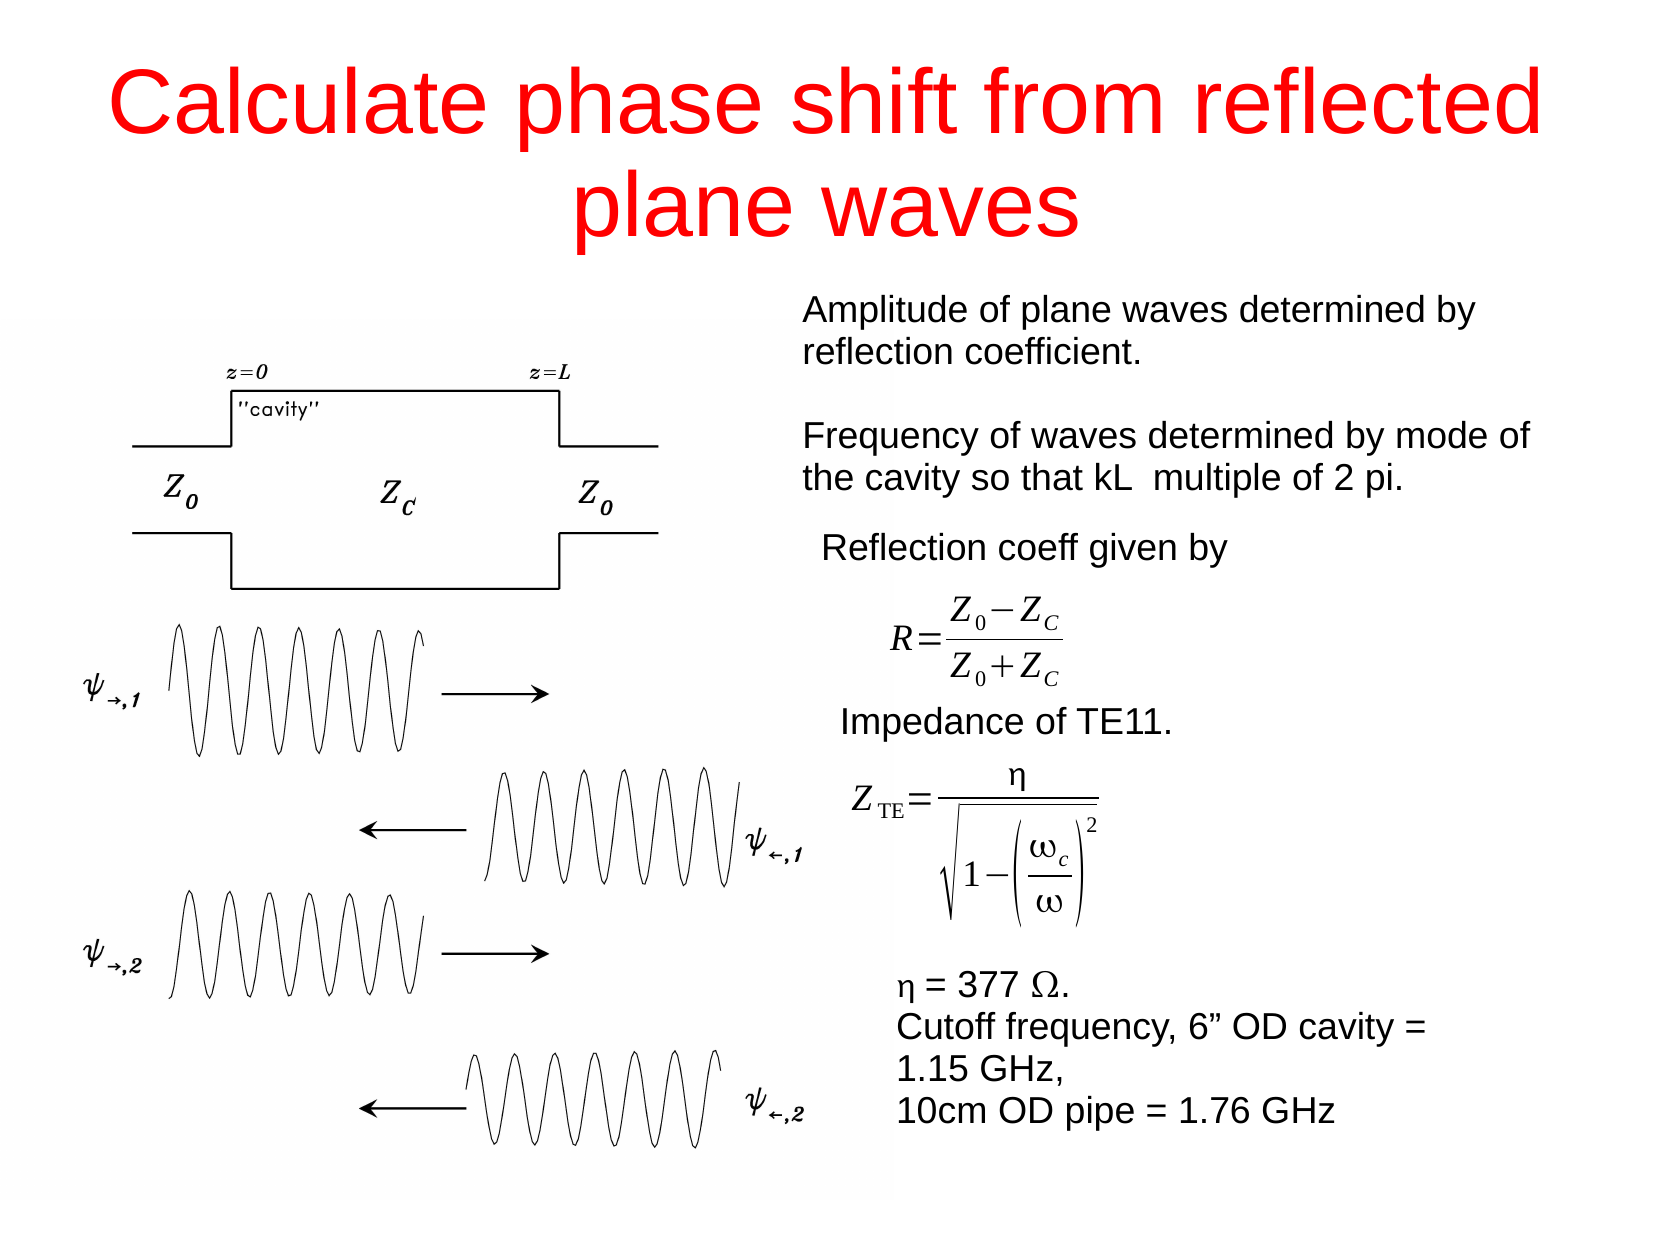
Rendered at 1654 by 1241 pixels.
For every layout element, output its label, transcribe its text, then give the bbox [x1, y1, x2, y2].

text_box Amplitude of plane waves determined by reflection coefficient. Frequency of waves determined by mode of the cavity so that kL multiple of 2 pi. [787, 281, 1594, 506]
title Calculate phase shift from reflected plane waves [82, 50, 1571, 256]
text_box  = 377 . Cutoff frequency, 6” OD cavity = 1.15 GHz, 10cm OD pipe = 1.76 GHz [881, 956, 1519, 1144]
chart [881, 586, 1071, 693]
text_box Impedance of TE11. [825, 693, 1219, 751]
chart [843, 751, 1108, 930]
picture [0, 319, 894, 1201]
text_box Reflection coeff given by [806, 519, 1388, 577]
